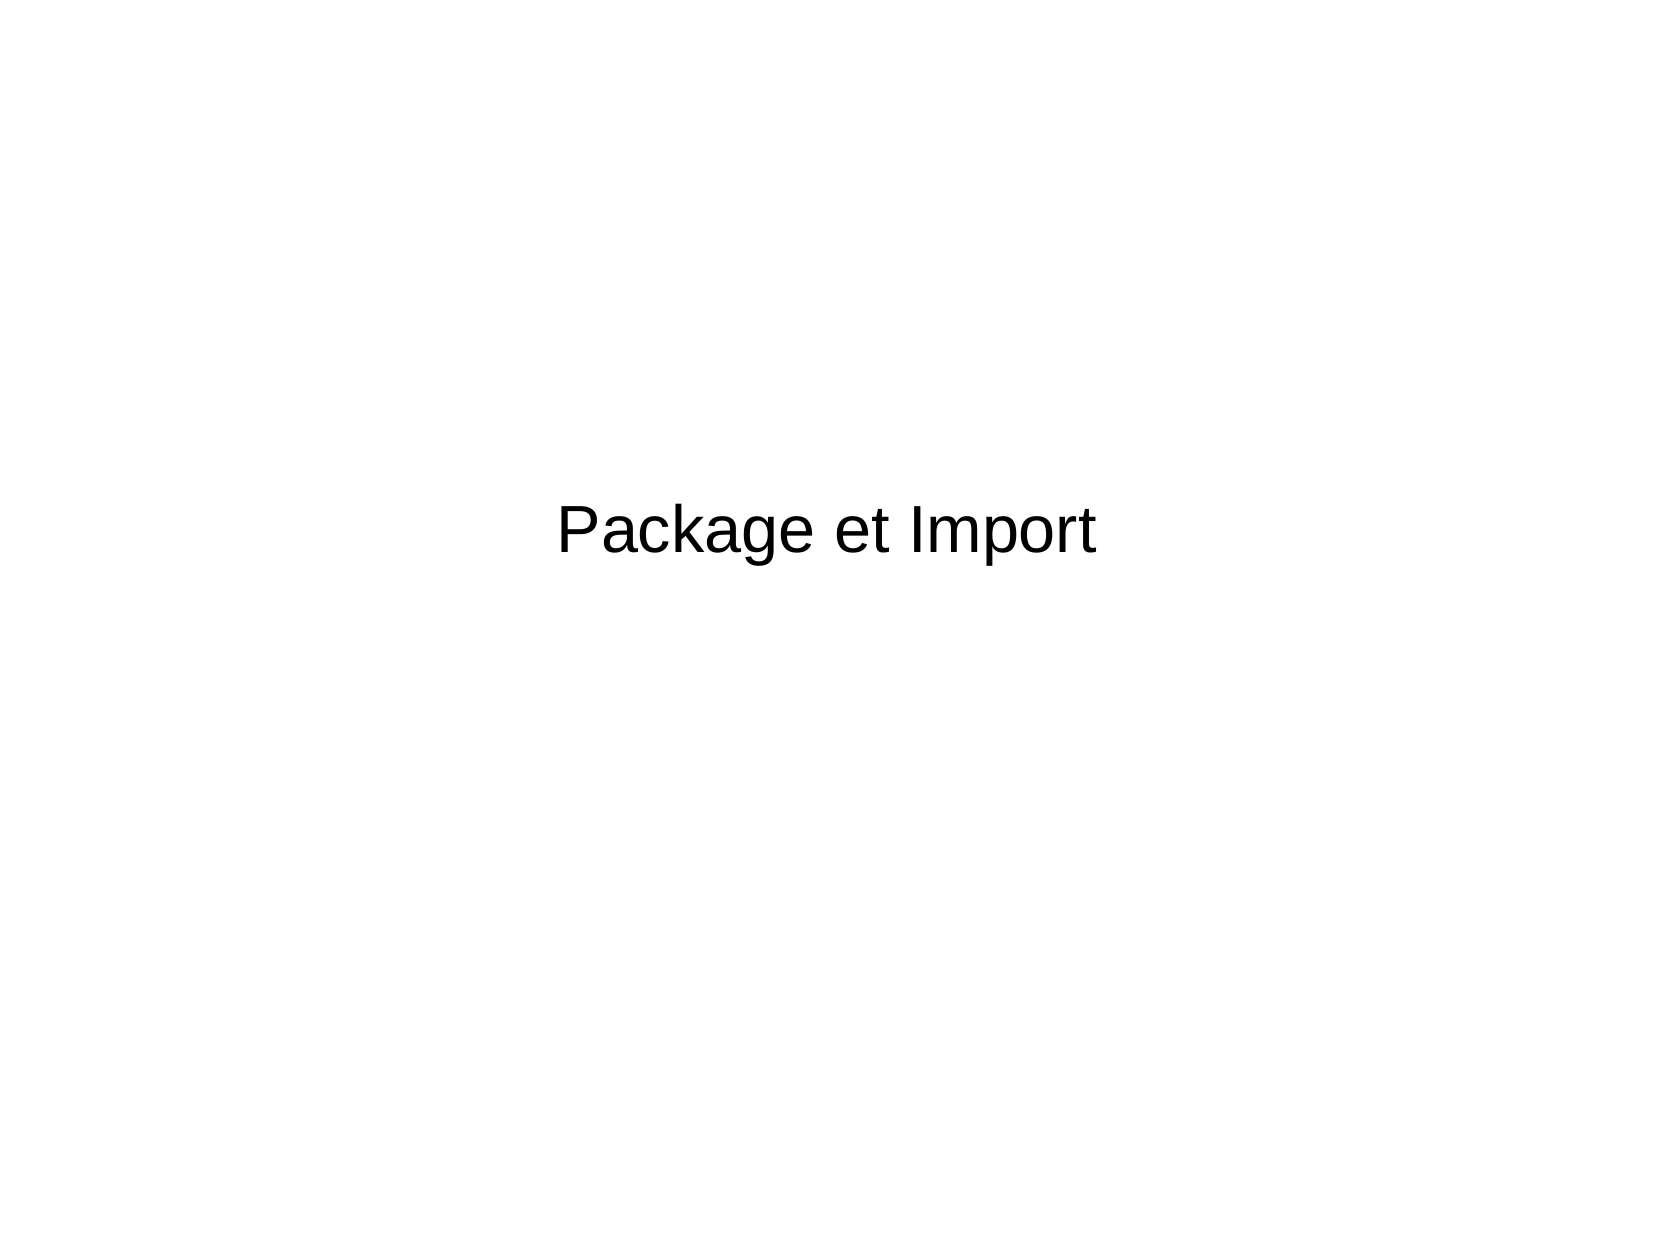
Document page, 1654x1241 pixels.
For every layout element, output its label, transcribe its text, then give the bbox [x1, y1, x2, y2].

subtitle Package et Import [82, 49, 1571, 1010]
